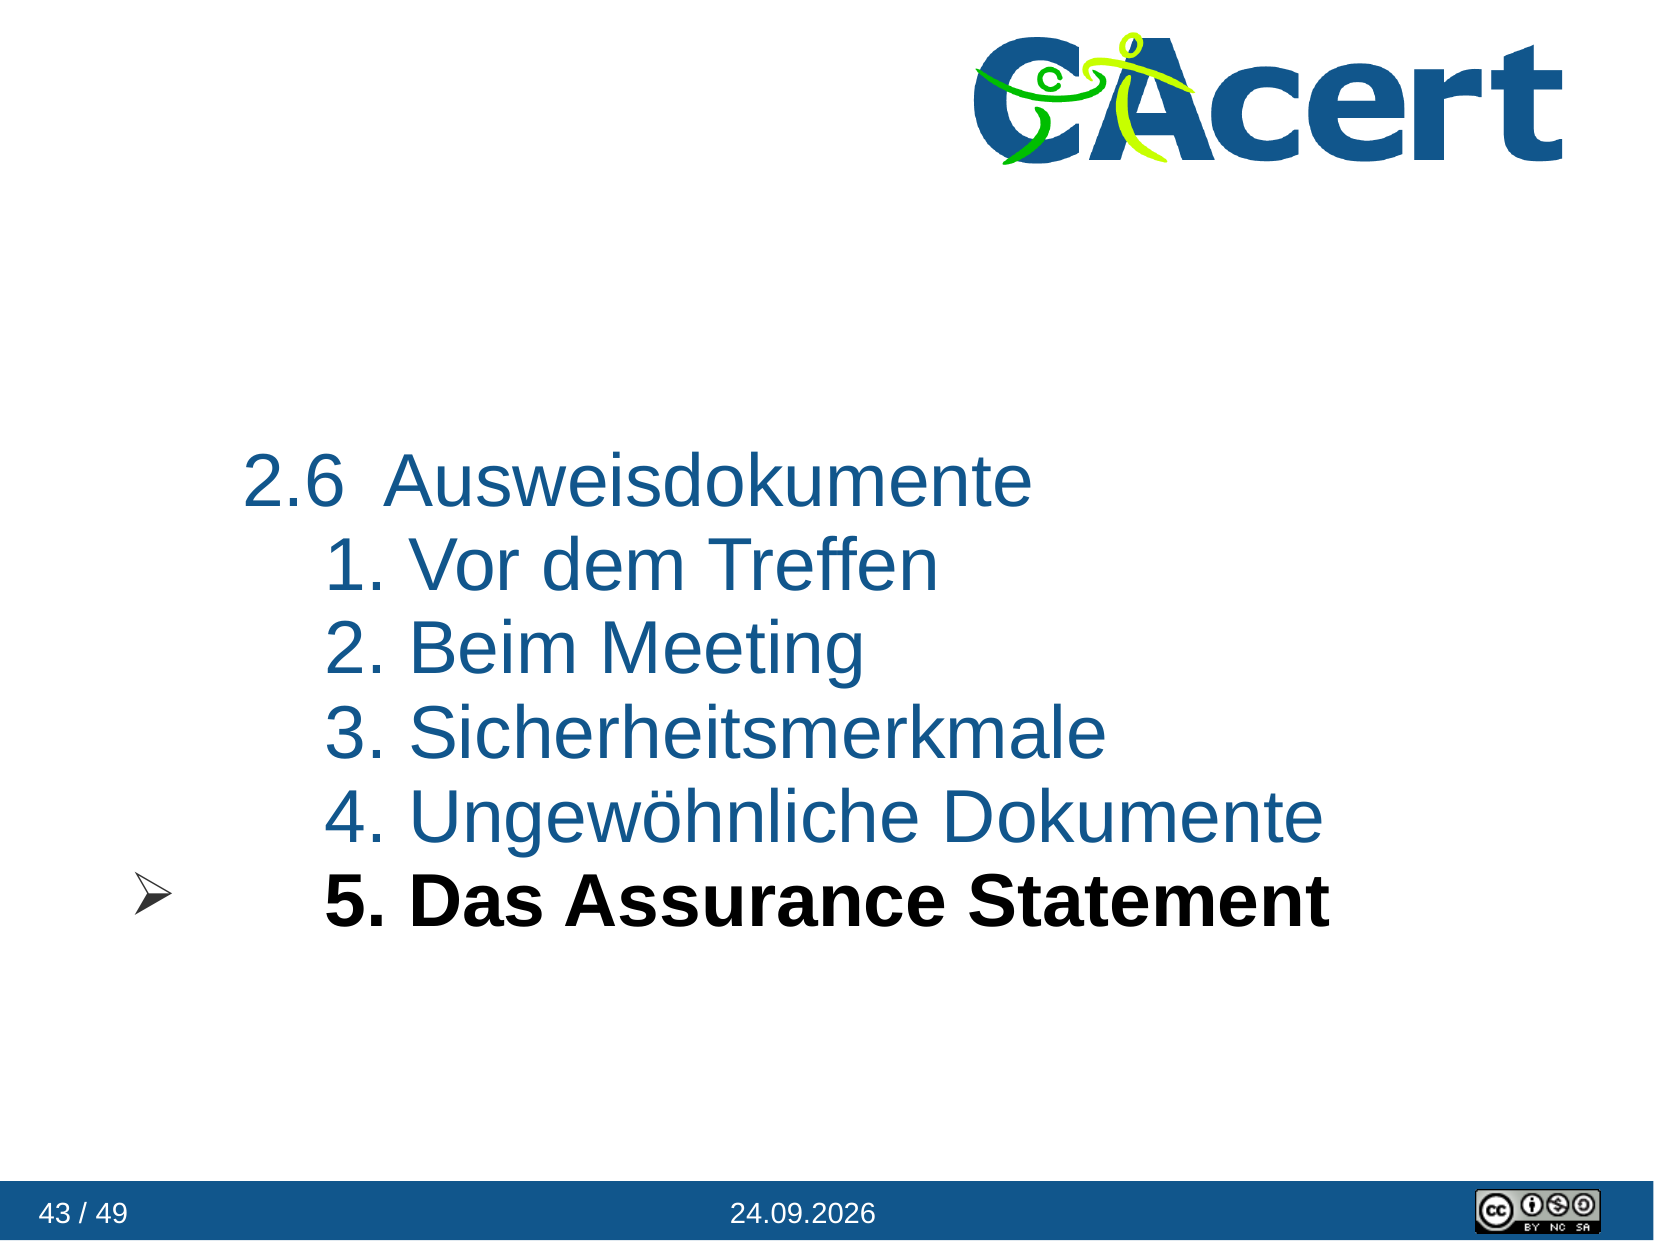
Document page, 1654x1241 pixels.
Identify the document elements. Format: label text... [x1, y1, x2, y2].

text_box [114, 246, 234, 951]
picture [1475, 1189, 1601, 1234]
subtitle 2.6 Ausweisdokumente 1. Vor dem Treffen 2. Beim Meeting 3. Sicherheitsmerkmale 4. Ungewöhnliche Dokumente 5. Das Assurance Statement [242, 265, 1565, 1115]
picture [972, 30, 1564, 166]
